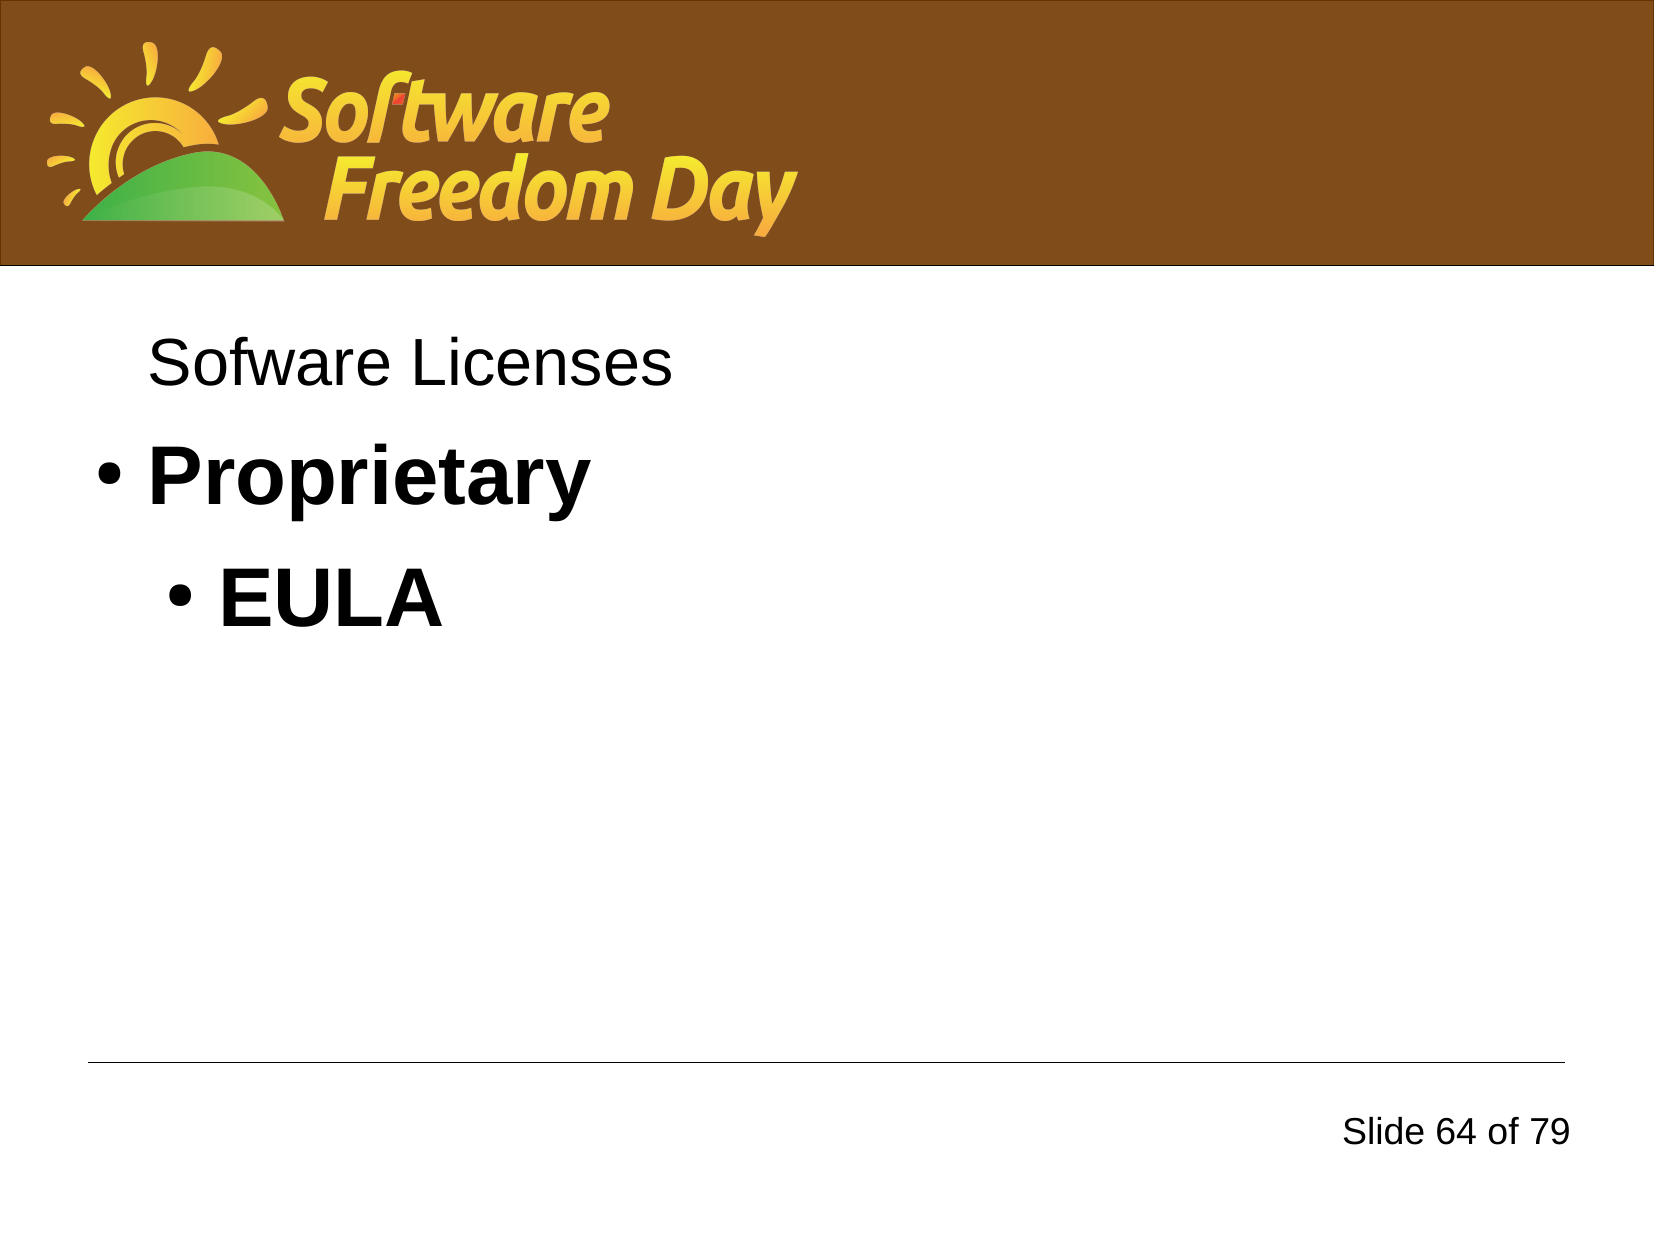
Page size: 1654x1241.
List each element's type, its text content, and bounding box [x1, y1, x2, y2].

picture [47, 42, 798, 237]
list Sofware Licenses Proprietary EULA [76, 324, 1063, 1045]
